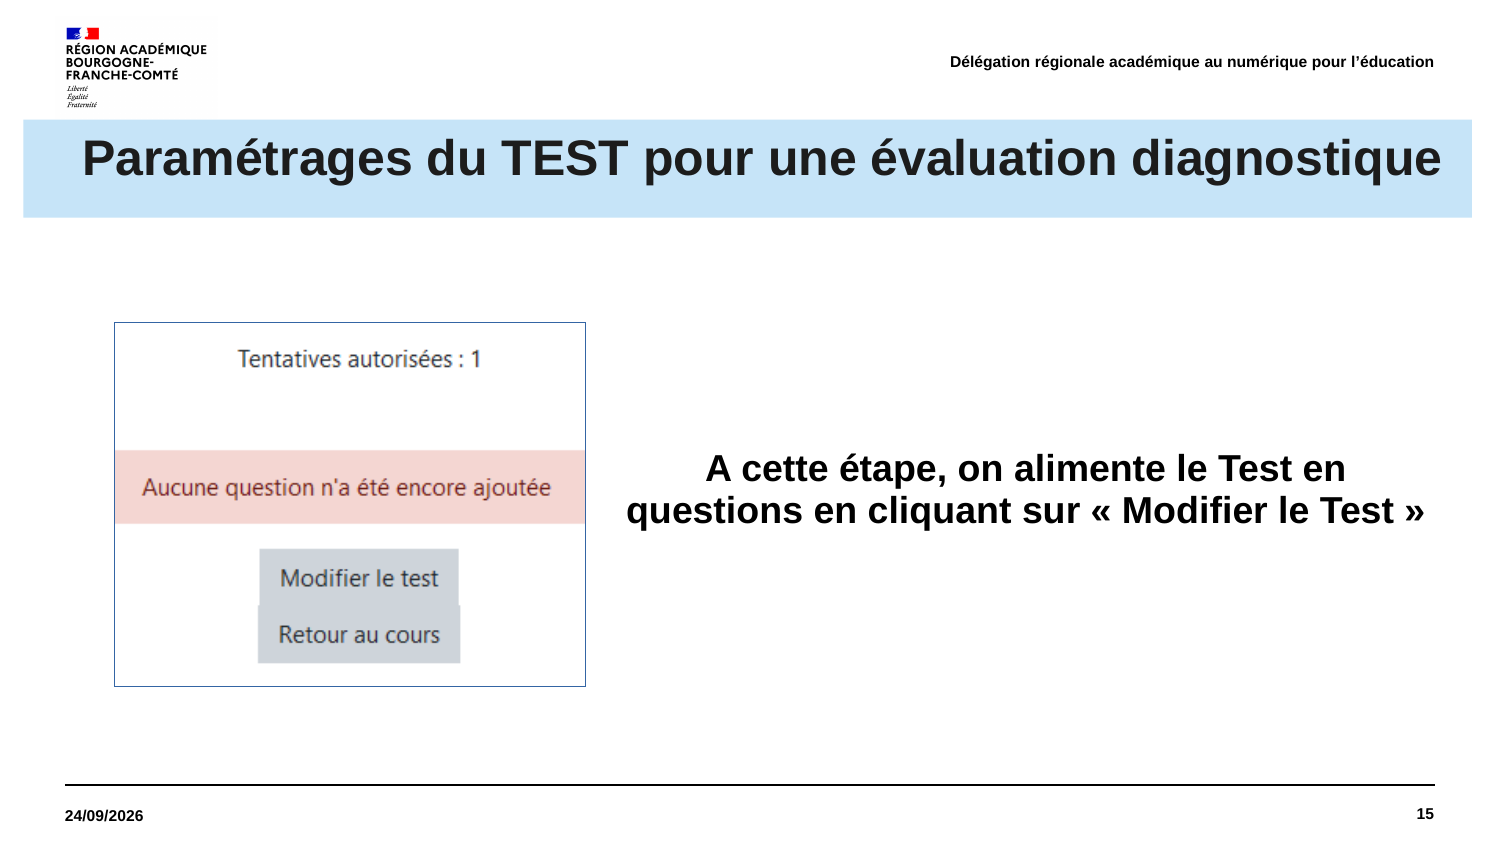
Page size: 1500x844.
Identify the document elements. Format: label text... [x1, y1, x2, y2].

picture [114, 322, 586, 687]
text_box 10/01/2023 [64, 787, 245, 843]
picture [55, 16, 218, 119]
text_box Paramétrages du TEST pour une évaluation diagnostique [23, 119, 1472, 218]
text_box <numéro> [1213, 784, 1435, 843]
text_box Délégation régionale académique au numérique pour l’éducation [944, 32, 1435, 91]
text_box A cette étape, on alimente le Test en questions en cliquant sur « Modifier le Test » [609, 411, 1443, 567]
